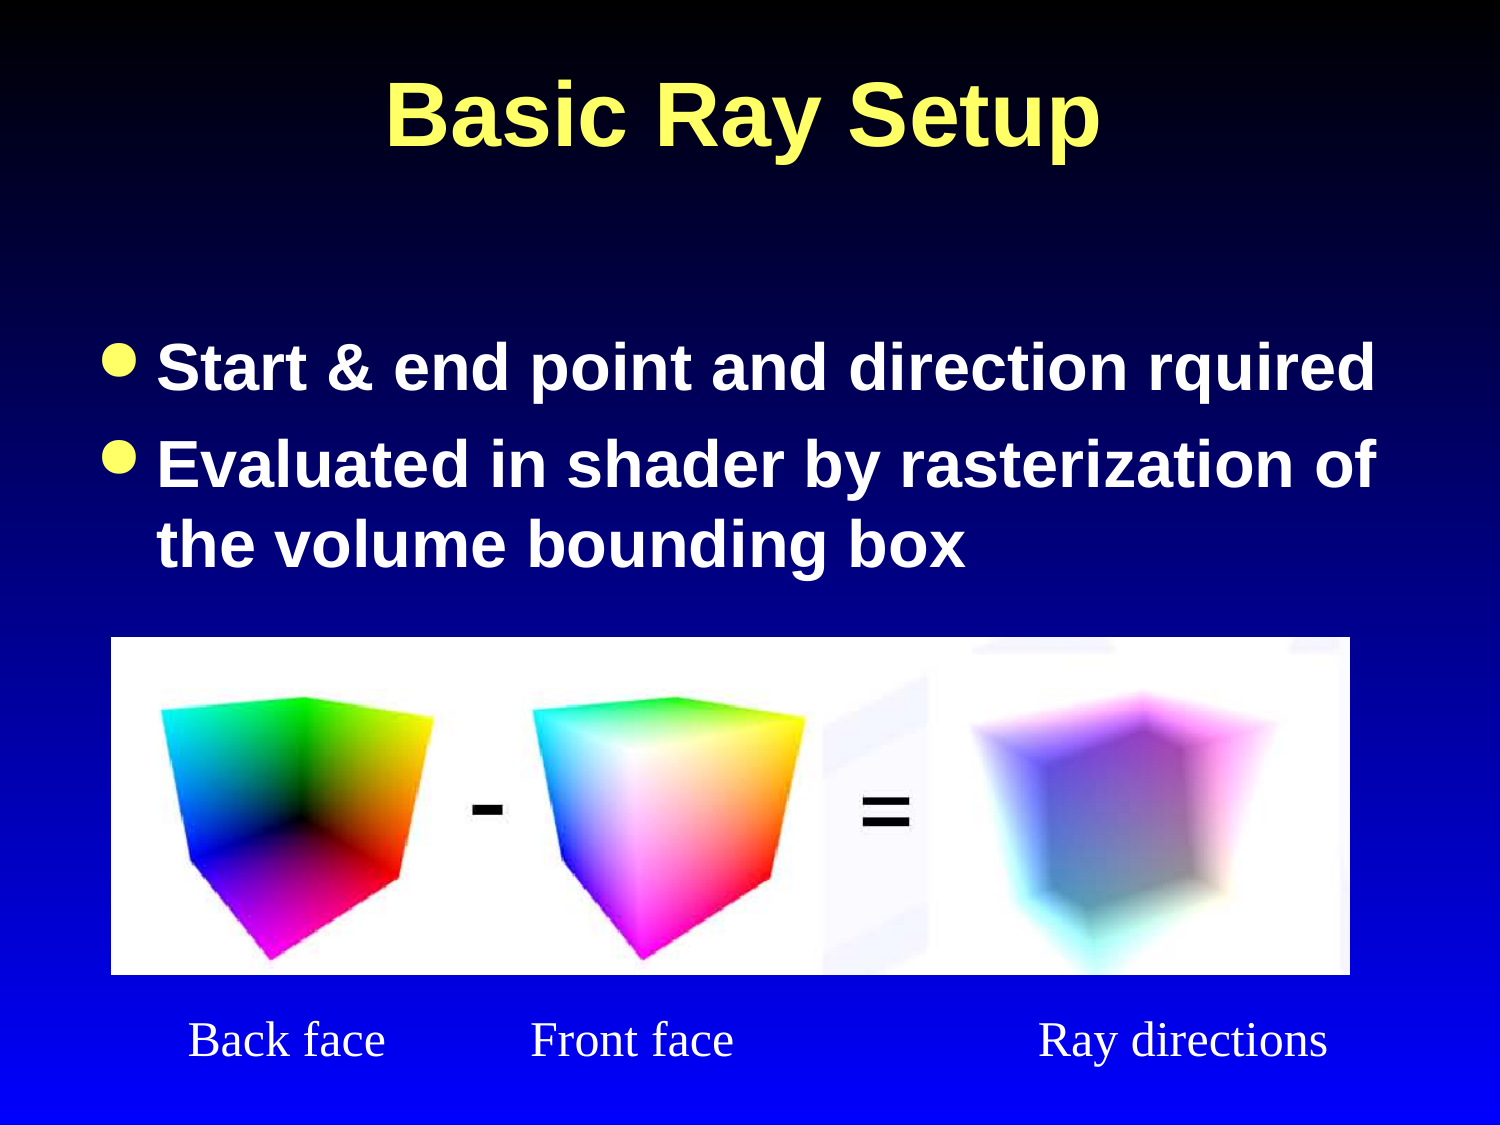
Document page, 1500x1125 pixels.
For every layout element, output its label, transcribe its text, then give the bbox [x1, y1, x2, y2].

text_box Ray directions [1037, 1007, 1329, 1064]
list Start & end point and direction rquired Evaluated in shader by rasterization of the volume bounding box [99, 324, 1388, 978]
text_box Back face [187, 1007, 387, 1063]
picture [111, 637, 1351, 976]
title Basic Ray Setup [99, 0, 1388, 225]
text_box Front face [530, 1007, 735, 1064]
